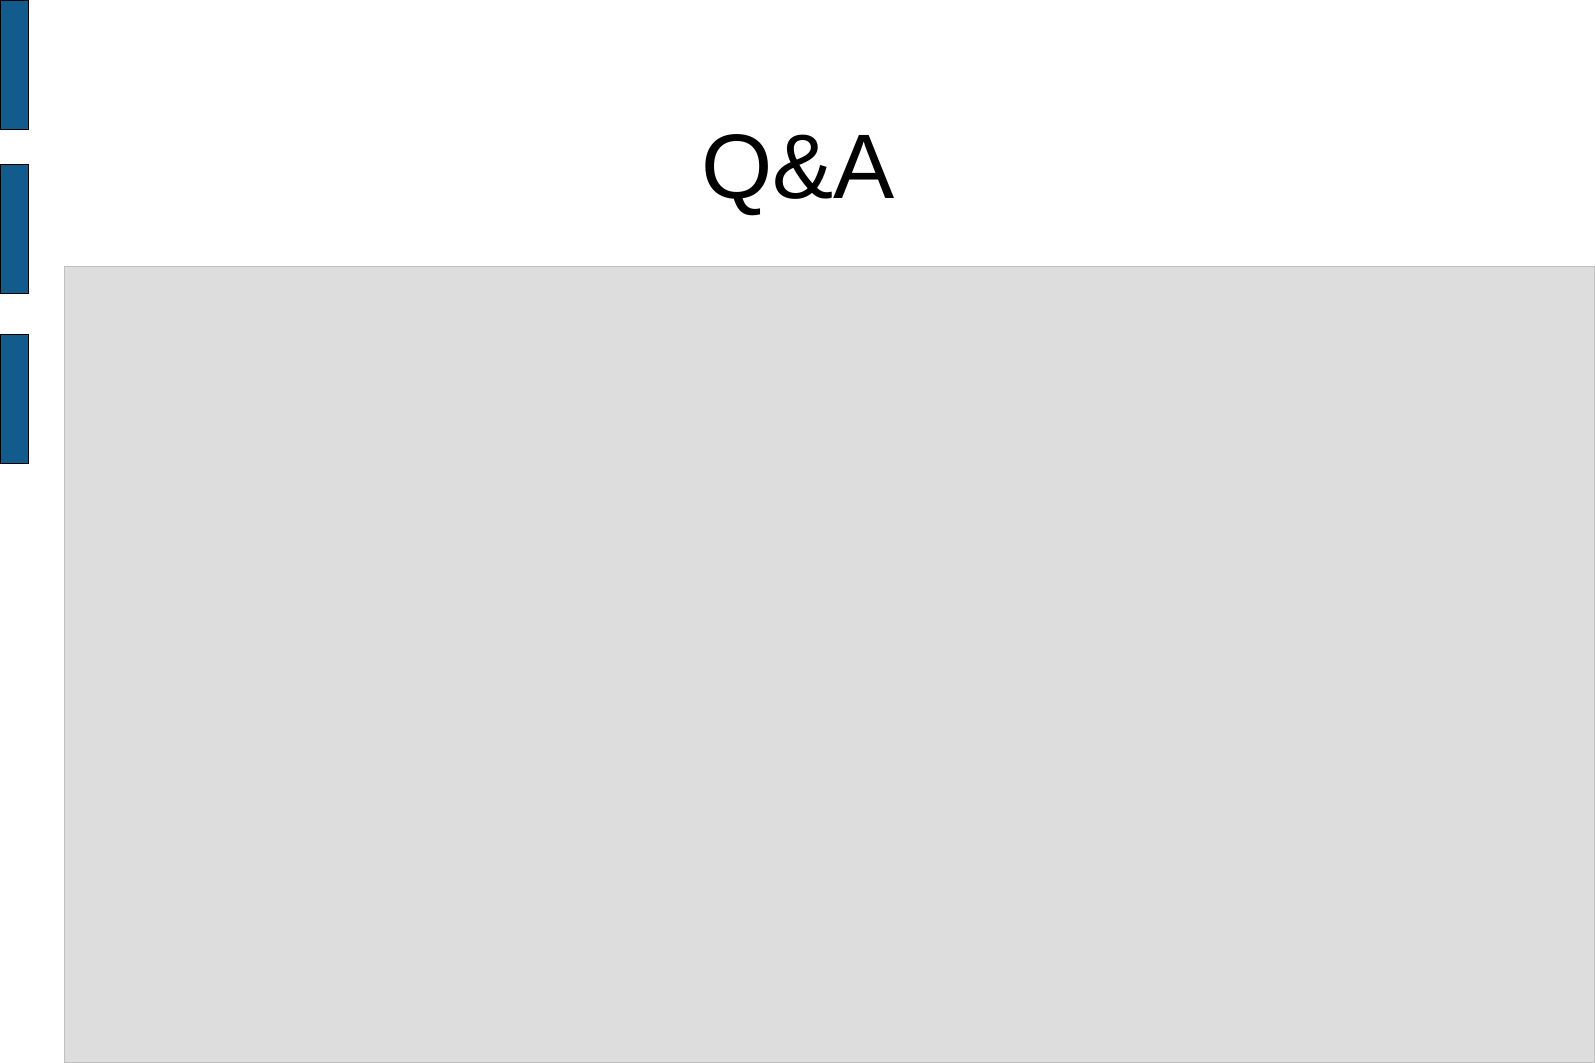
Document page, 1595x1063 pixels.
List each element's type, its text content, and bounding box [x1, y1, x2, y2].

title Q&A [117, 78, 1479, 256]
